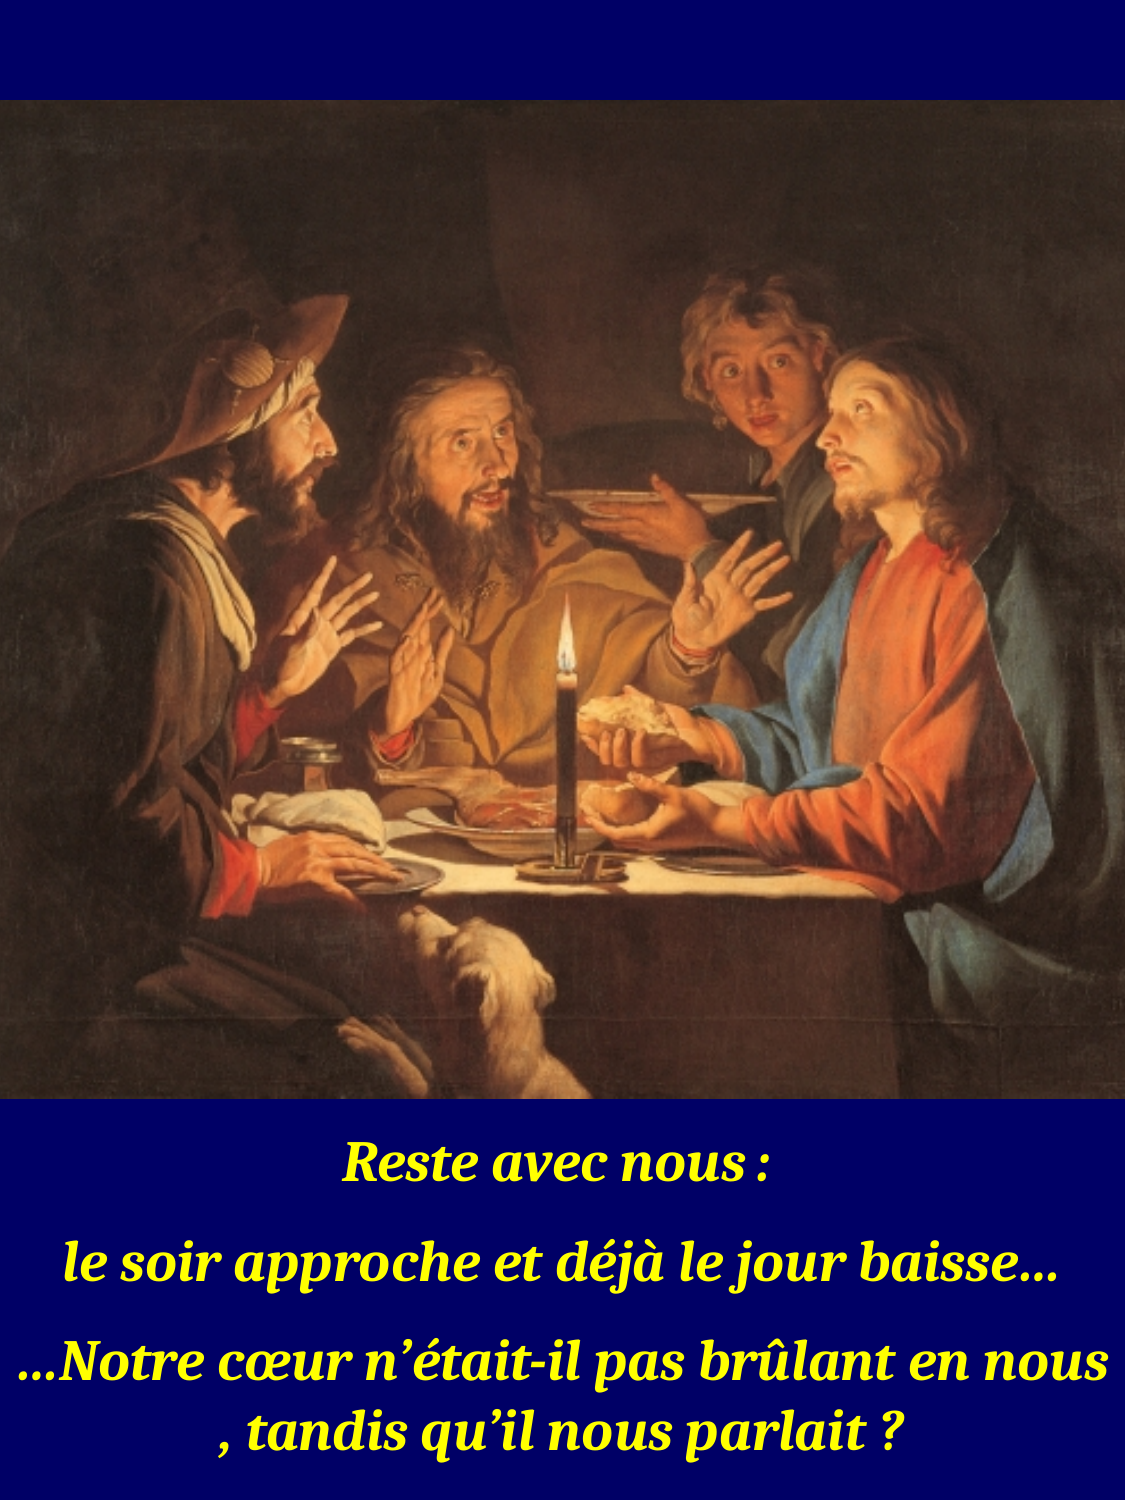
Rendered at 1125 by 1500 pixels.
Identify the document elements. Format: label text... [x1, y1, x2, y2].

picture [0, 100, 1125, 1099]
text_box Reste avec nous : le soir approche et déjà le jour baisse… …Notre cœur n’était-il pas brûlant en nous , tandis qu’il nous parlait ? [0, 1116, 1125, 1470]
